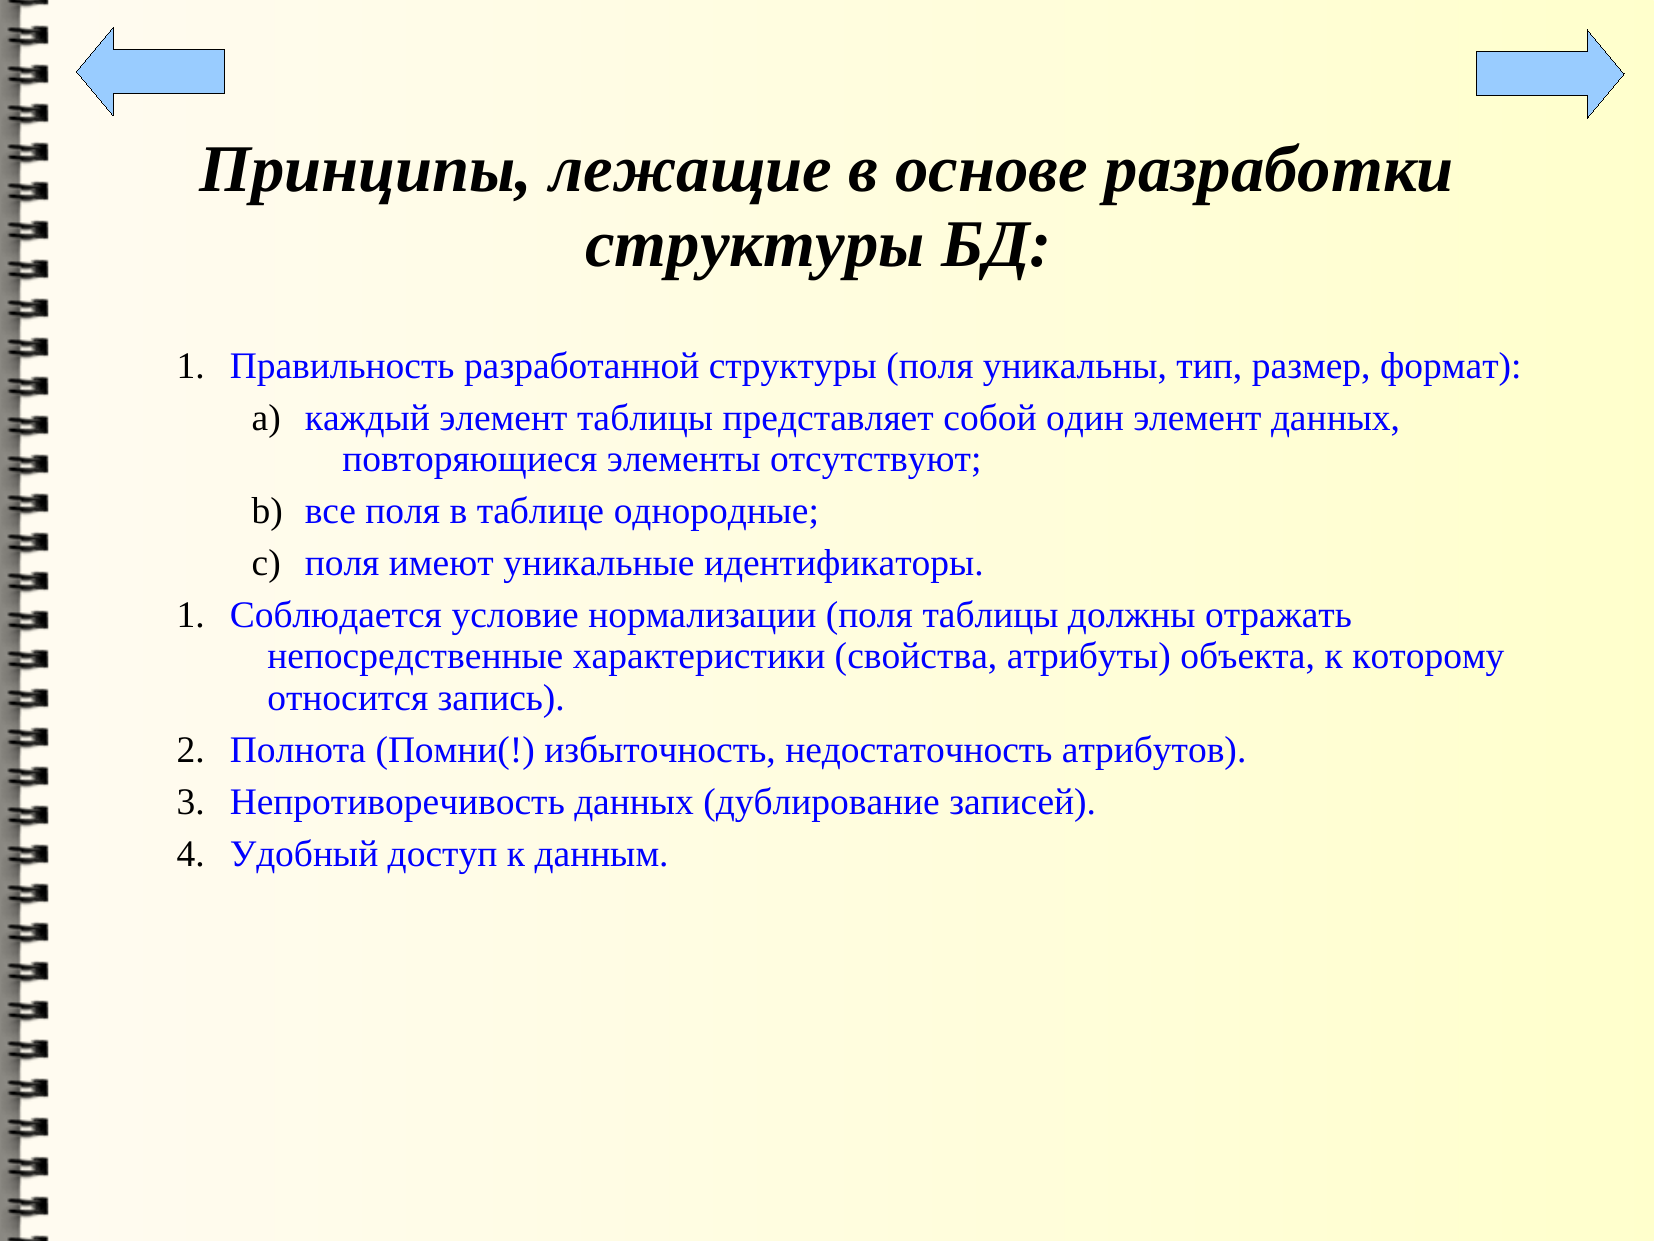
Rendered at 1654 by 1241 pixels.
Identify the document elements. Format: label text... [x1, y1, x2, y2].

list Правильность разработанной структуры (поля уникальны, тип, размер, формат): каждый элемент таблицы представляет собой один элемент данных, повторяющиеся элементы отсутствуют; все поля в таблице однородные; поля имеют уникальные идентификаторы. Соблюдается условие нормализации (поля таблицы должны отражать непосредственные характеристики (свойства, атрибуты) объекта, к которому относится запись). Полнота (Помни(!) избыточность, недостаточность атрибутов). Непротиворечивость данных (дублирование записей). Удобный доступ к данным. [121, 344, 1534, 1127]
text_box [1476, 29, 1625, 119]
text_box [76, 27, 225, 116]
title Принципы, лежащие в основе разработки структуры БД: [121, 102, 1534, 310]
picture [0, 0, 1654, 1241]
